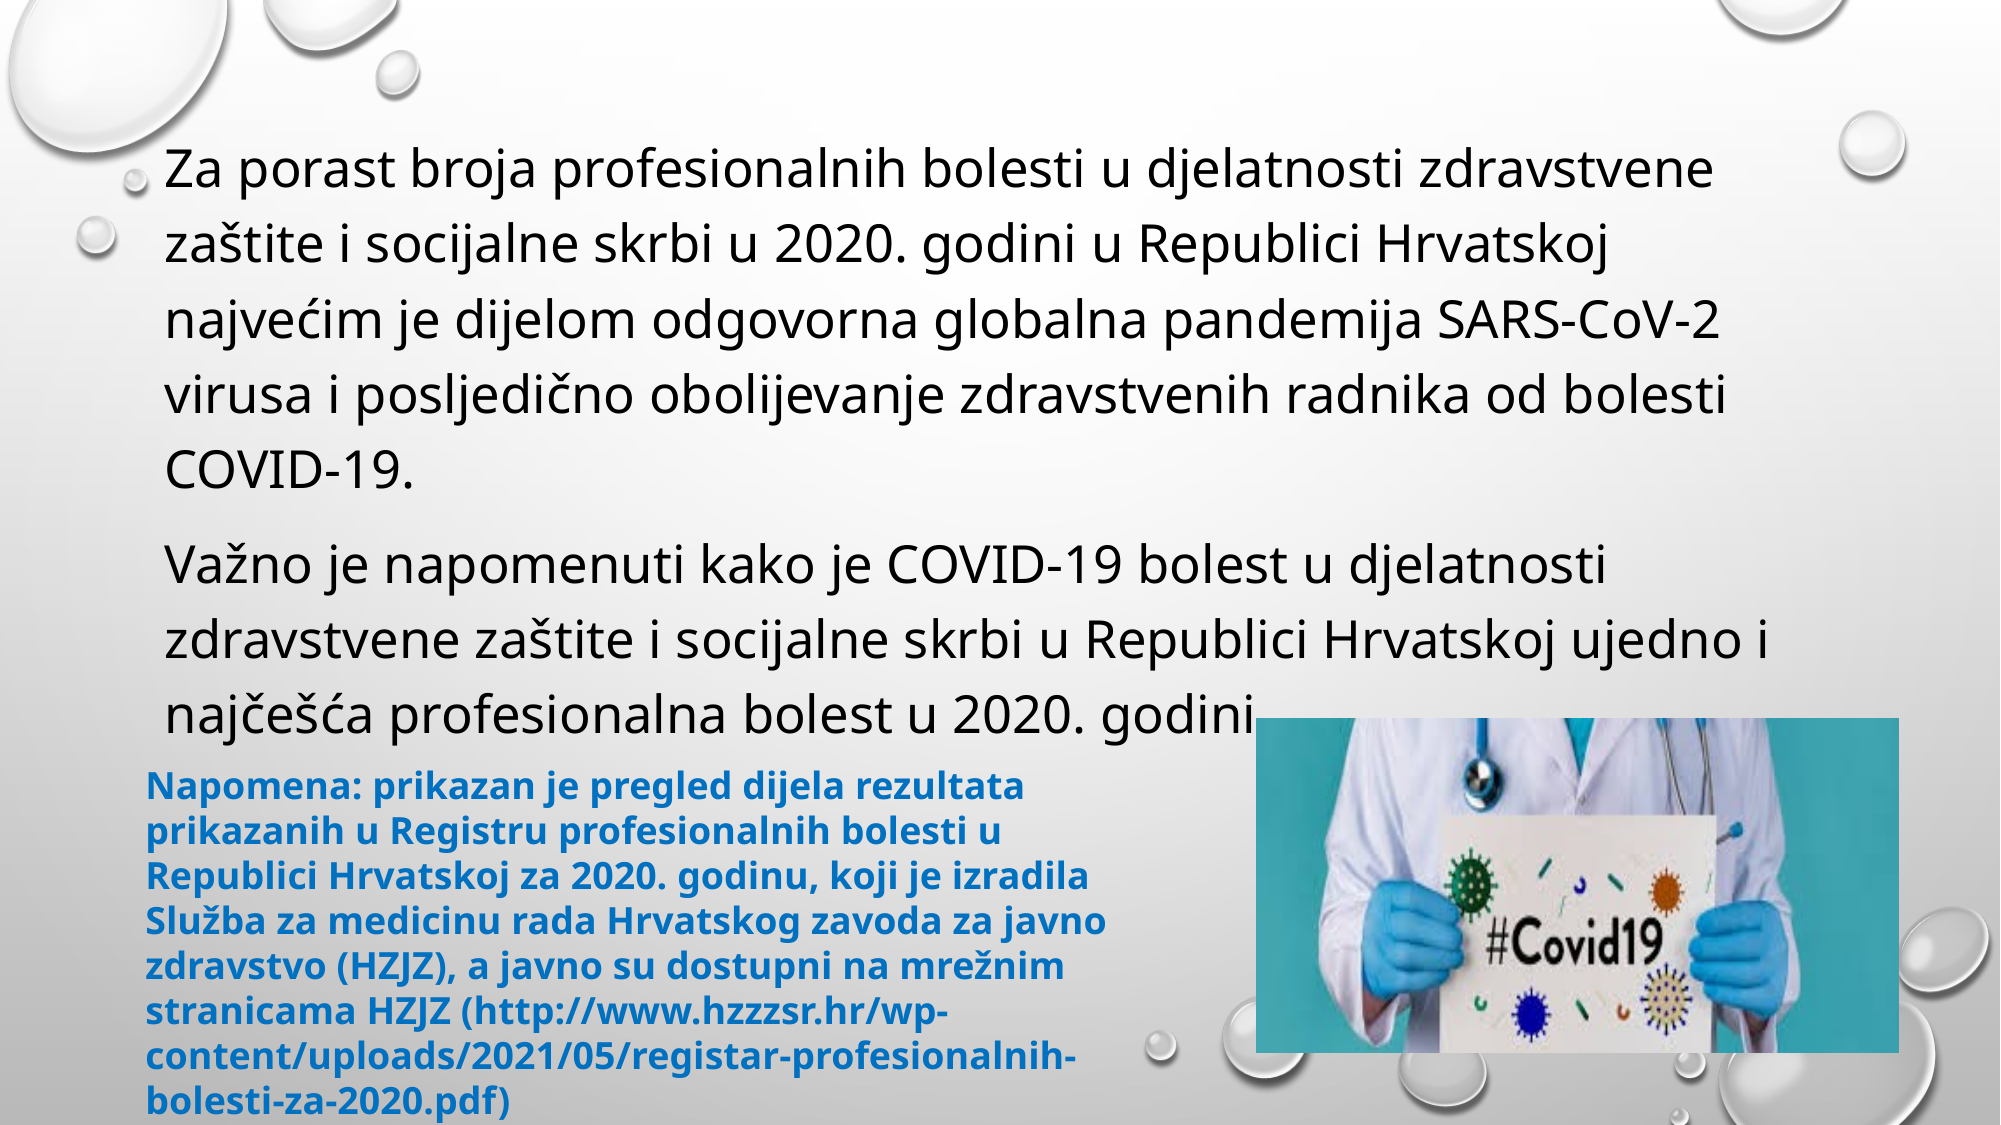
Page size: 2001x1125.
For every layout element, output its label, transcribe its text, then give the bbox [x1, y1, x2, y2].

text_box Napomena: prikazan je pregled dijela rezultata prikazanih u Registru profesionalnih bolesti u Republici Hrvatskoj za 2020. godinu, koji je izradila Služba za medicinu rada Hrvatskog zavoda za javno zdravstvo (HZJZ), a javno su dostupni na mrežnim stranicama HZJZ (http://www.hzzzsr.hr/wp-content/uploads/2021/05/registar-profesionalnih-bolesti-za-2020.pdf) [130, 754, 1130, 1125]
list Za porast broja profesionalnih bolesti u djelatnosti zdravstvene zaštite i socijalne skrbi u 2020. godini u Republici Hrvatskoj najvećim je dijelom odgovorna globalna pandemija SARS-CoV-2 virusa i posljedično obolijevanje zdravstvenih radnika od bolesti COVID-19. Važno je napomenuti kako je COVID-19 bolest u djelatnosti zdravstvene zaštite i socijalne skrbi u Republici Hrvatskoj ujedno i najčešća profesionalna bolest u 2020. godini. [149, 115, 1850, 755]
picture [1256, 718, 1899, 1053]
